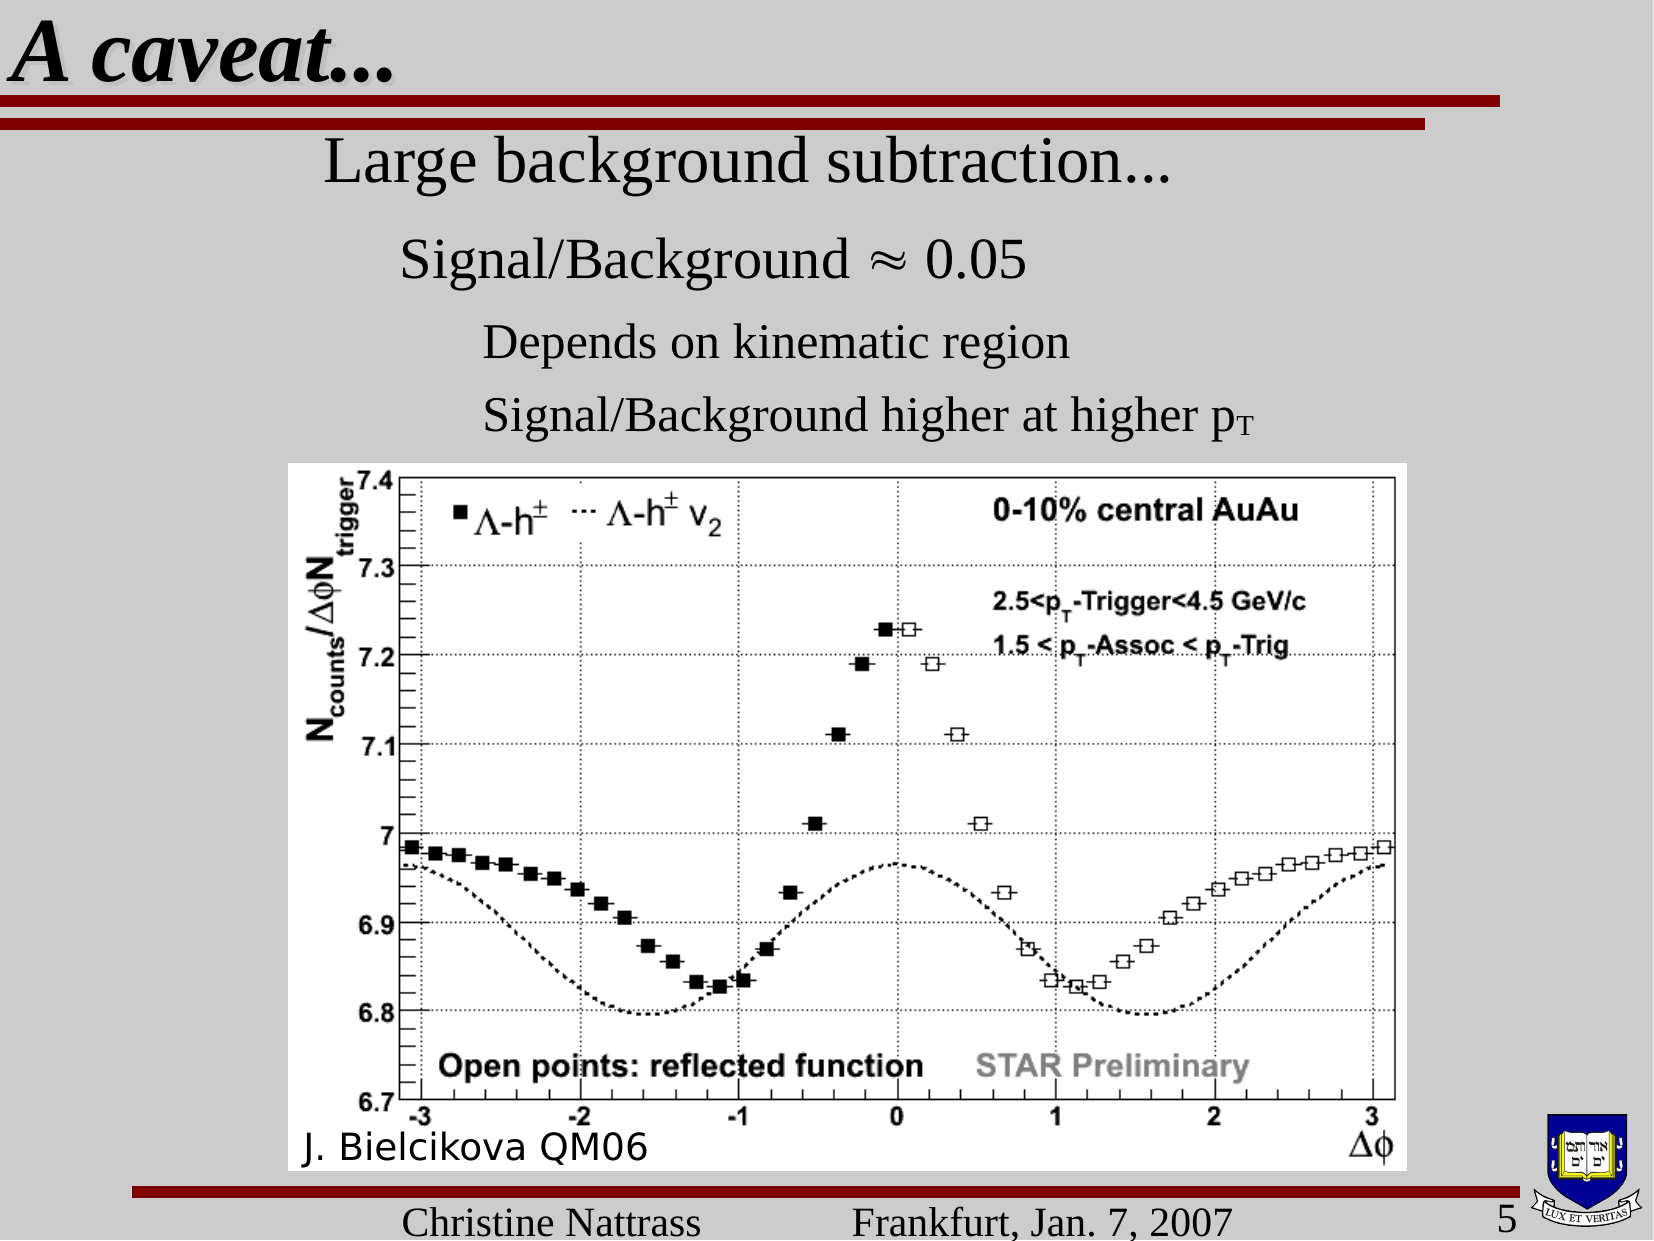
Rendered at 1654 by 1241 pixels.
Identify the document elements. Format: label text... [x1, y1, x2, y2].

title A caveat... [11, 0, 1512, 154]
text_box J. Bielcikova QM06 [288, 1118, 1189, 1178]
picture [288, 463, 1407, 1171]
picture [1530, 1114, 1643, 1227]
list Large background subtraction... Signal/Background  0.05 Depends on kinematic region Signal/Background higher at higher pT [305, 122, 1426, 927]
